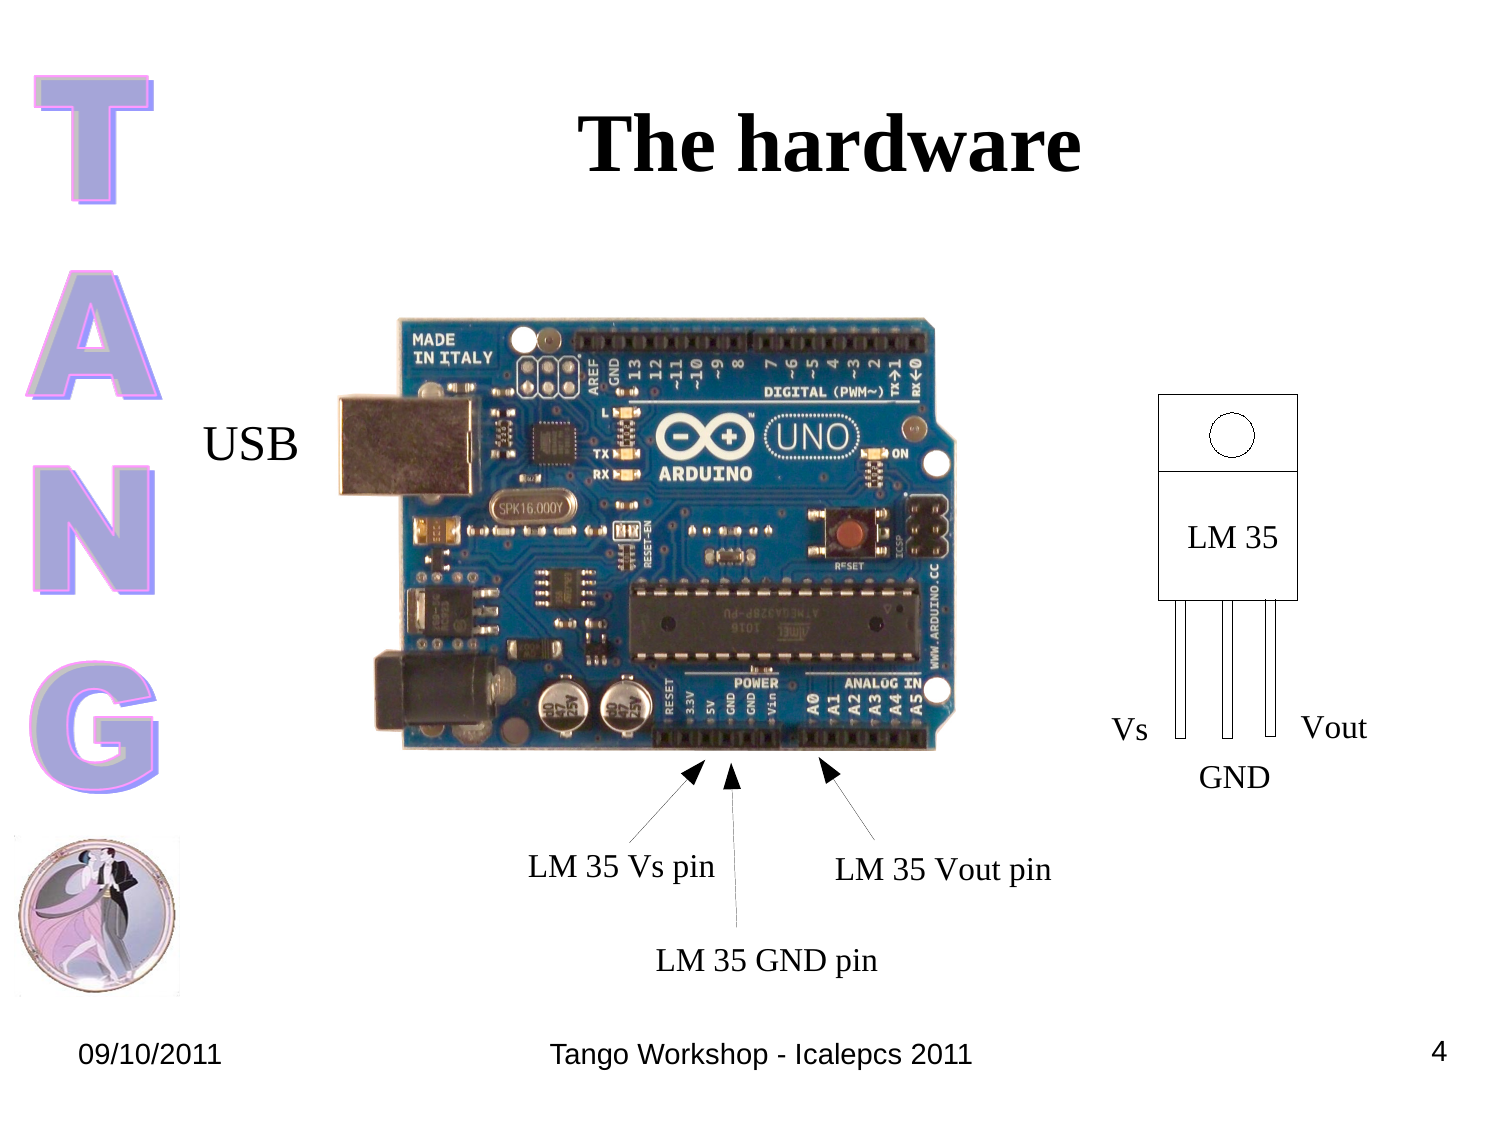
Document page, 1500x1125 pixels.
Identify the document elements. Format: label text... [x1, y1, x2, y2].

text_box LM 35 [1172, 507, 1294, 563]
title The hardware [192, 74, 1468, 201]
picture [307, 278, 987, 786]
text_box LM 35 Vs pin [513, 837, 731, 892]
text_box USB [187, 403, 327, 478]
text_box LM 35 GND pin [640, 930, 894, 986]
text_box Vout [1285, 698, 1383, 753]
text_box GND [1184, 748, 1286, 804]
text_box LM 35 Vout pin [819, 840, 1068, 895]
text_box Vs [1096, 699, 1164, 756]
picture [13, 74, 184, 1001]
picture [683, 780, 693, 786]
